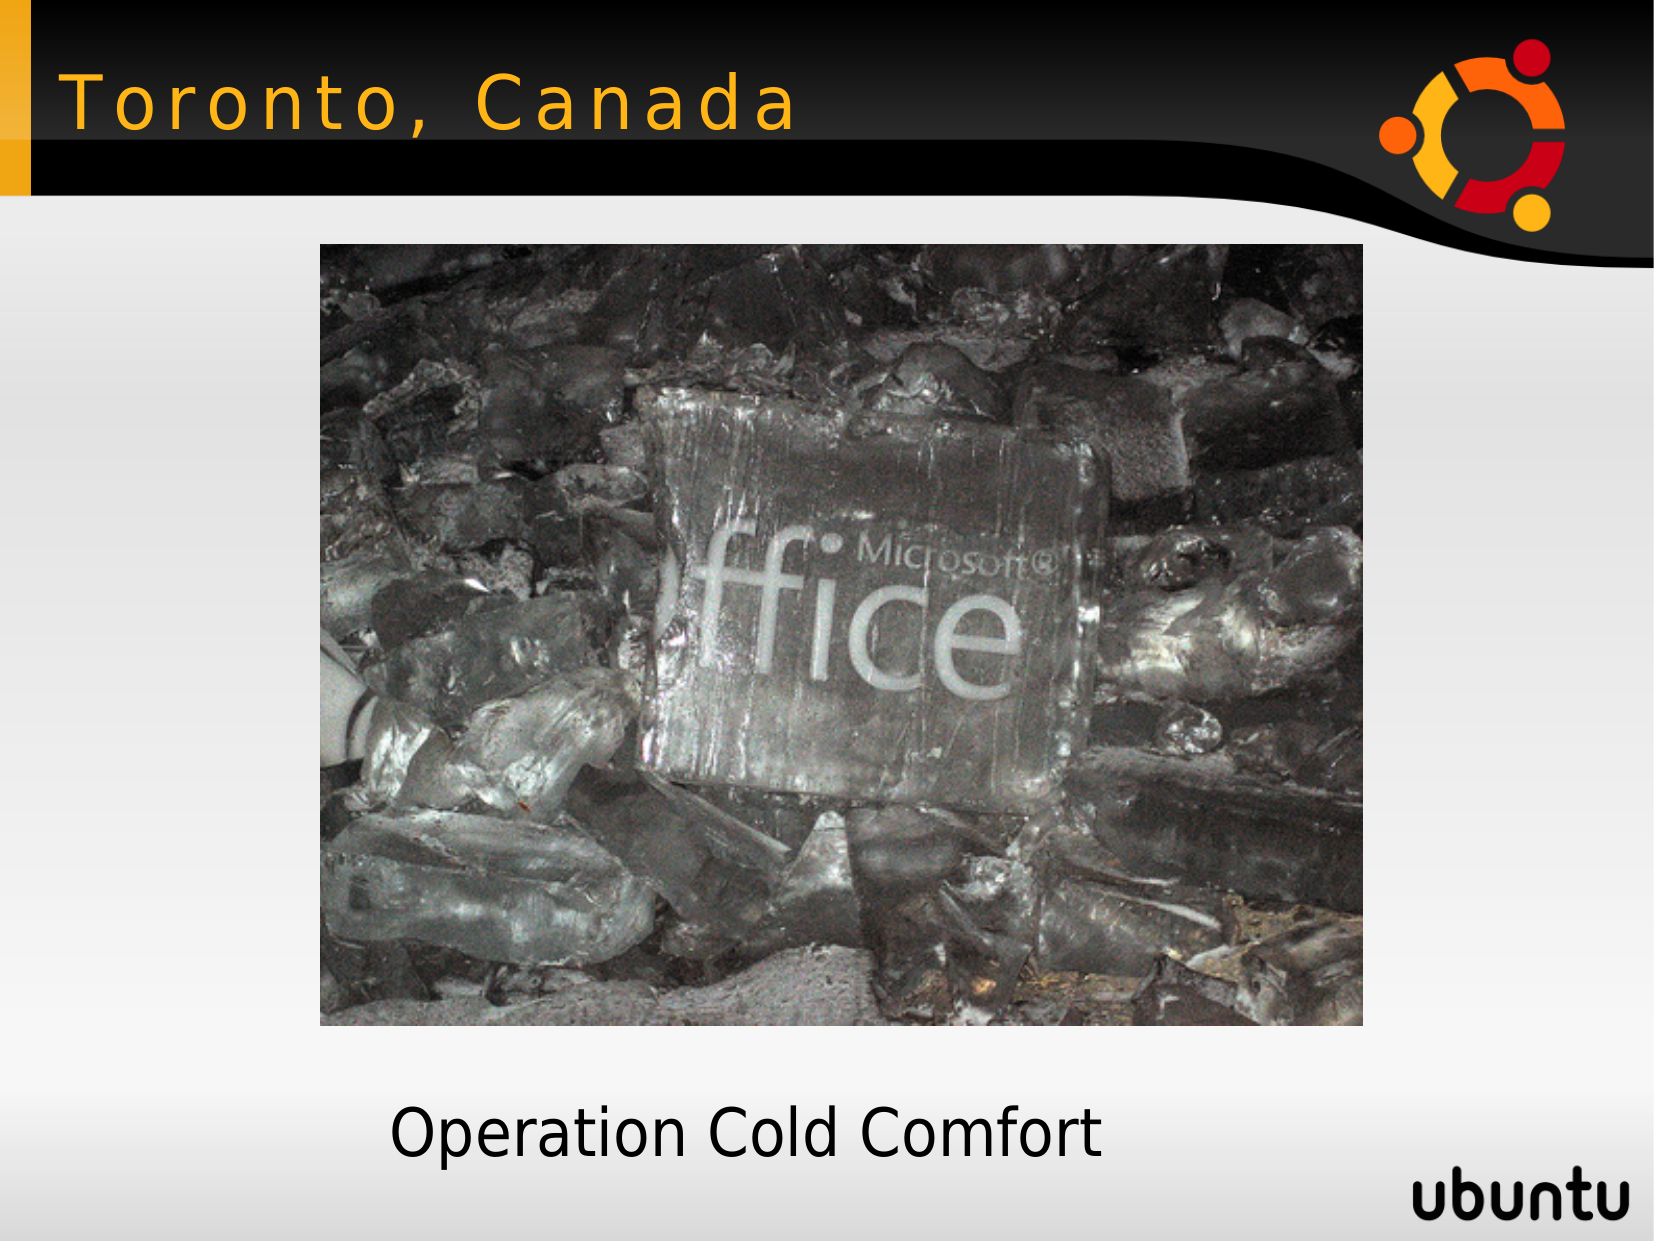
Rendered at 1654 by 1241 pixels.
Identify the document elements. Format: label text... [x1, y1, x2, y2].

picture [0, 0, 1654, 1241]
title Toronto, Canada [59, 36, 1270, 171]
text_box Operation Cold Comfort [375, 1087, 1198, 1181]
